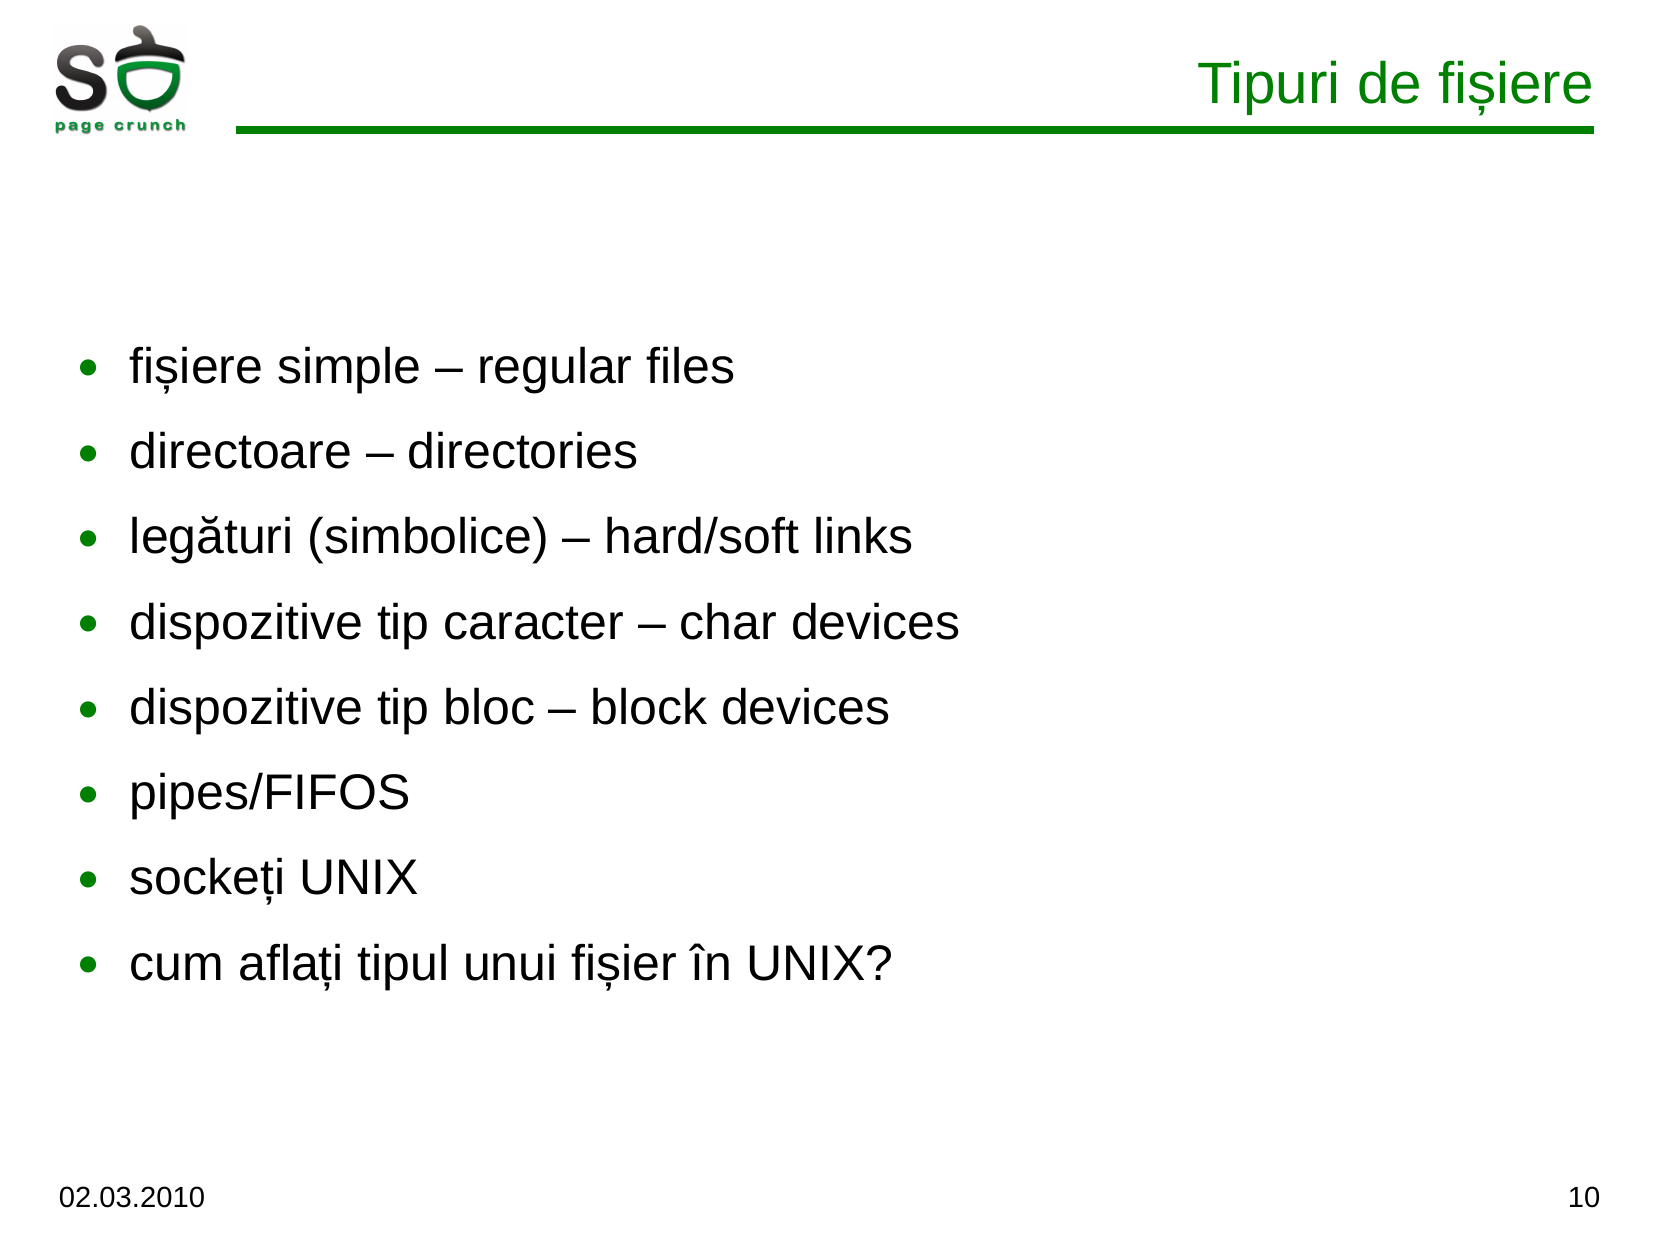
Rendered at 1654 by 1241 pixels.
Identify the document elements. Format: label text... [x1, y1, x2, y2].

title Tipuri de fișiere [236, 49, 1595, 119]
picture [53, 23, 188, 136]
list fișiere simple – regular files directoare – directories legături (simbolice) – hard/soft links dispozitive tip caracter – char devices dispozitive tip bloc – block devices pipes/FIFOS sockeți UNIX cum aflați tipul unui fișier în UNIX? [59, 177, 1595, 1152]
